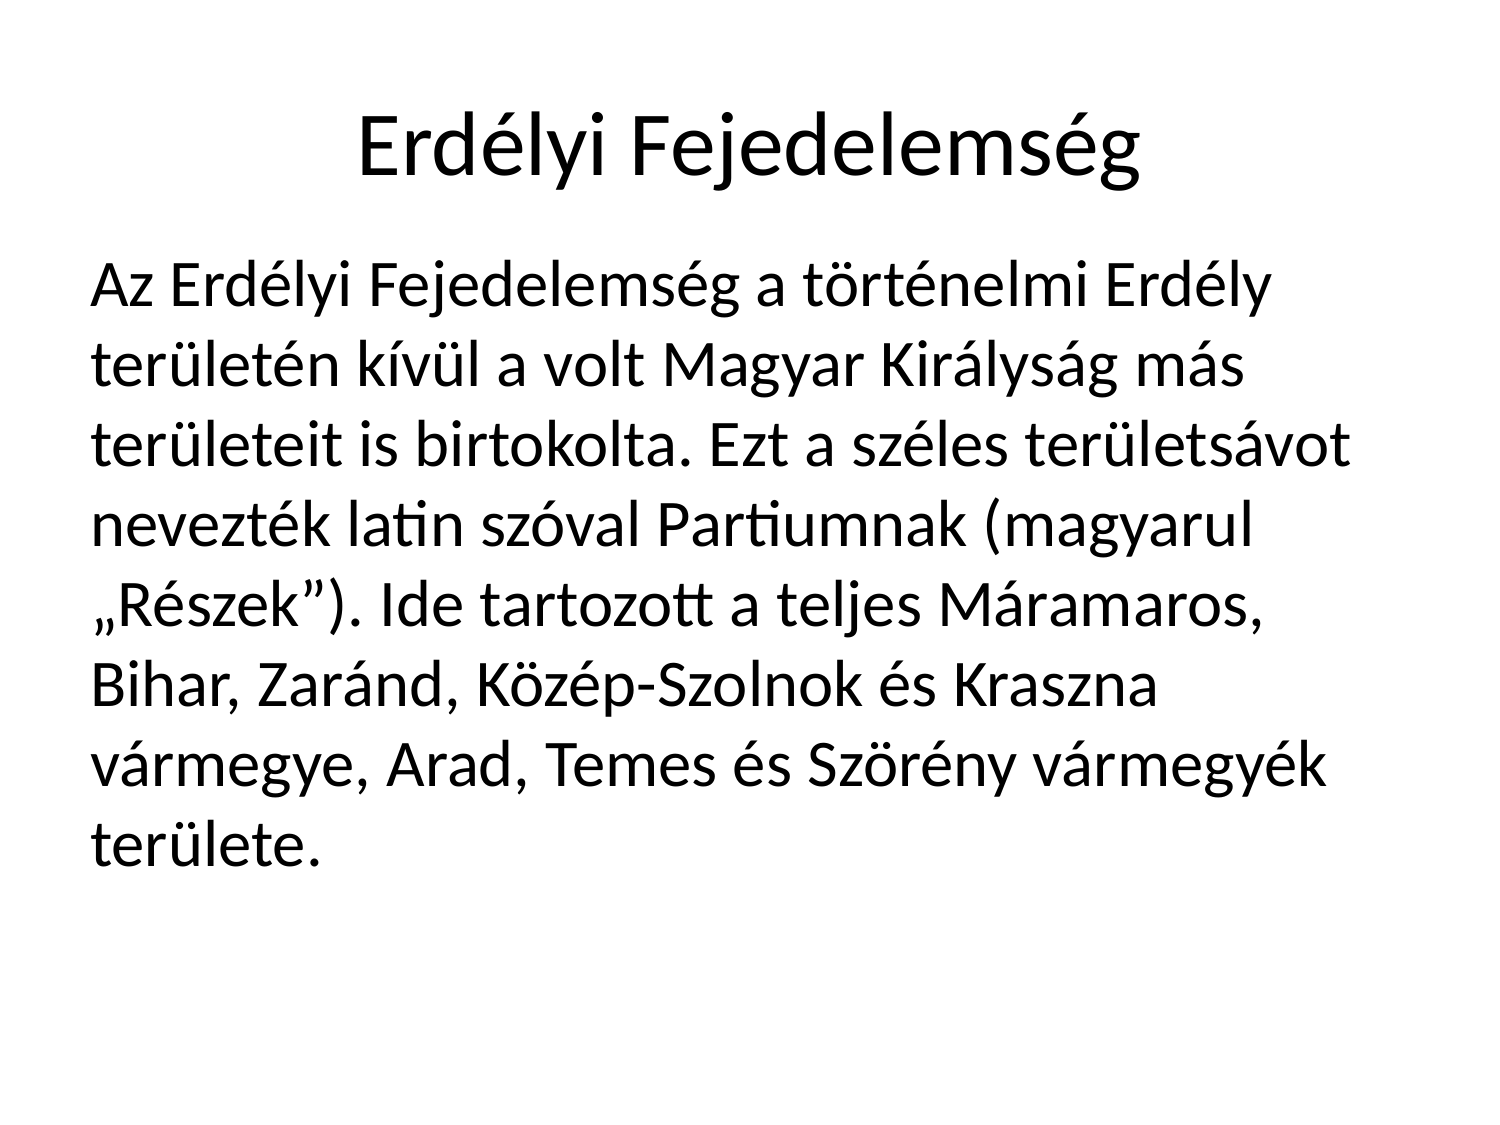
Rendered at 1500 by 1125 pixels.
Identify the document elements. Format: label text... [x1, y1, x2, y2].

list Az Erdélyi Fejedelemség a történelmi Erdély területén kívül a volt Magyar Királyság más területeit is birtokolta. Ezt a széles területsávot nevezték latin szóval Partiumnak (magyarul „Részek”). Ide tartozott a teljes Máramaros, Bihar, Zaránd, Közép-Szolnok és Kraszna vármegye, Arad, Temes és Szörény vármegyék területe. [75, 231, 1426, 1005]
title Erdélyi Fejedelemség [75, 45, 1426, 231]
